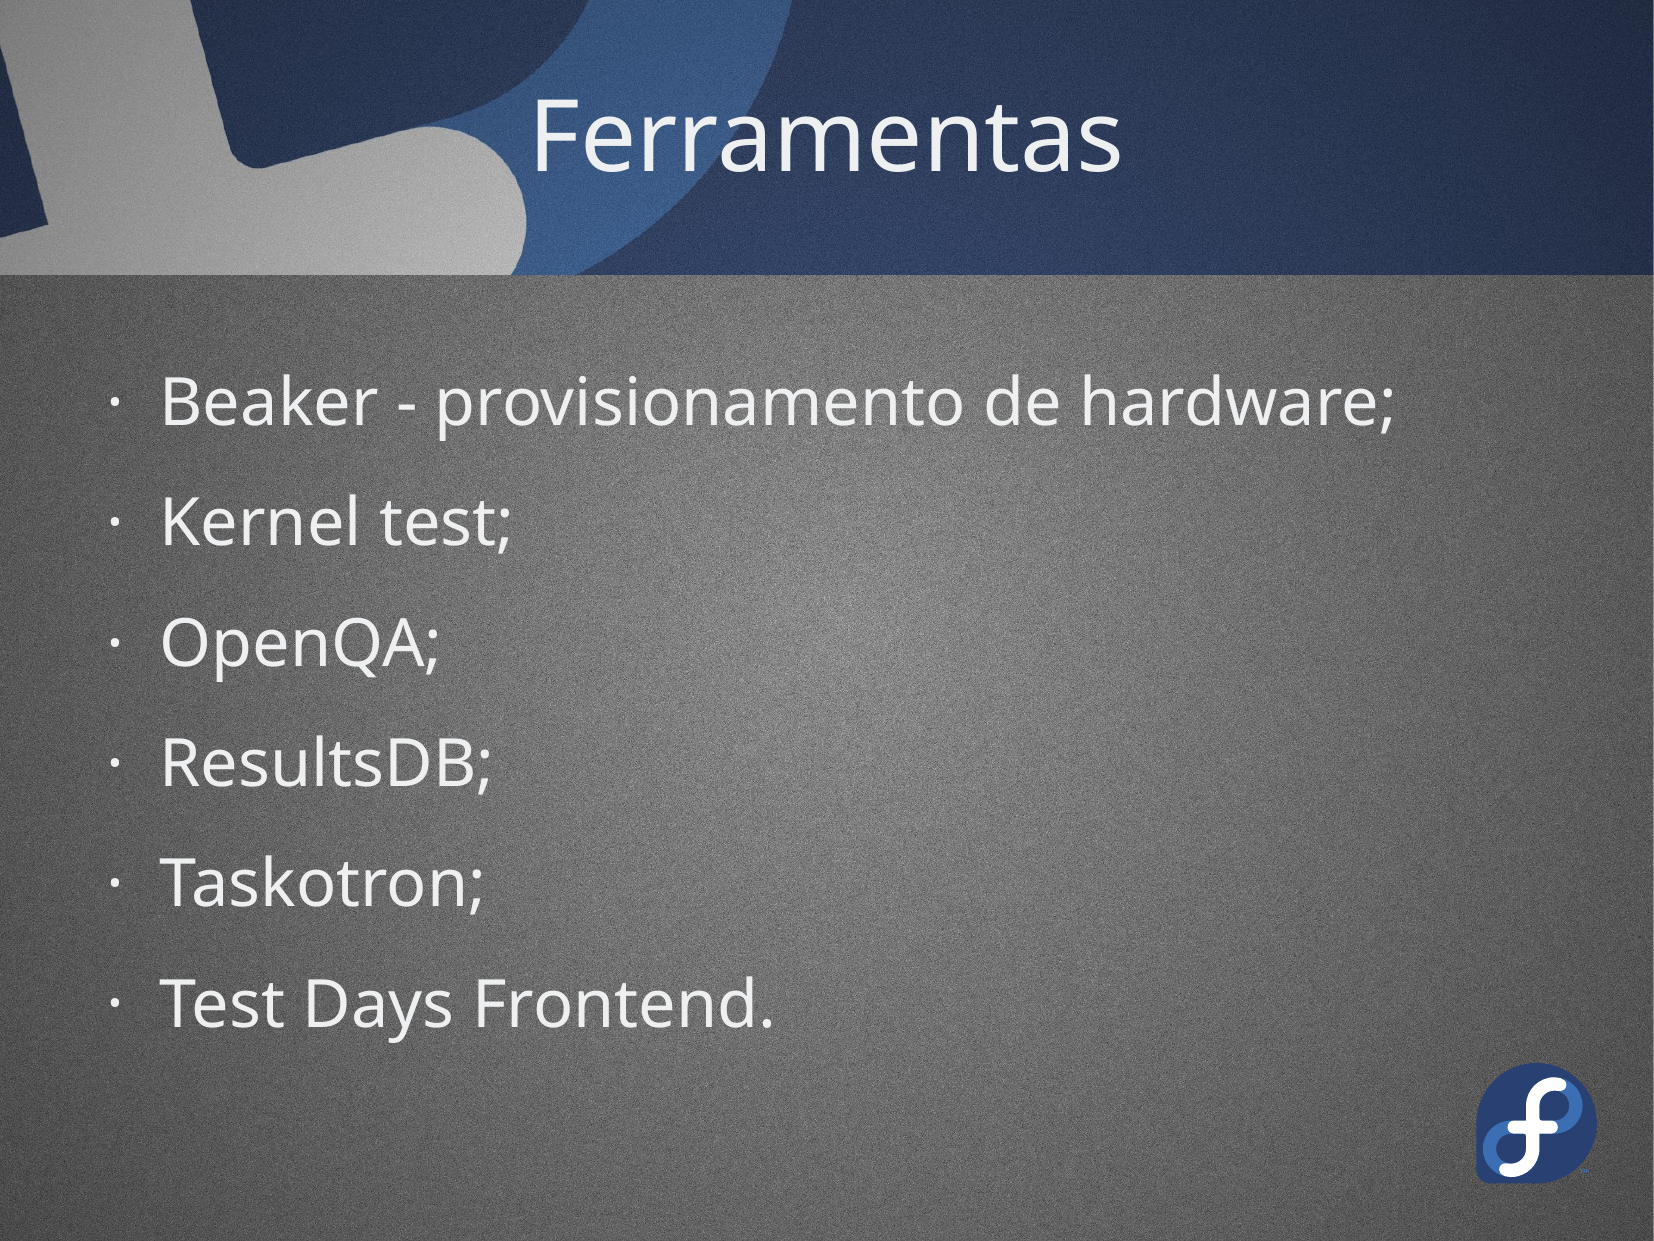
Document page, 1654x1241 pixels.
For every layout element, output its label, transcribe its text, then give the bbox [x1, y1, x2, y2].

title Ferramentas [88, 29, 1565, 237]
picture [0, 0, 1654, 1241]
list Beaker - provisionamento de hardware; Kernel test; OpenQA; ResultsDB; Taskotron; Test Days Frontend. [88, 354, 1565, 1063]
